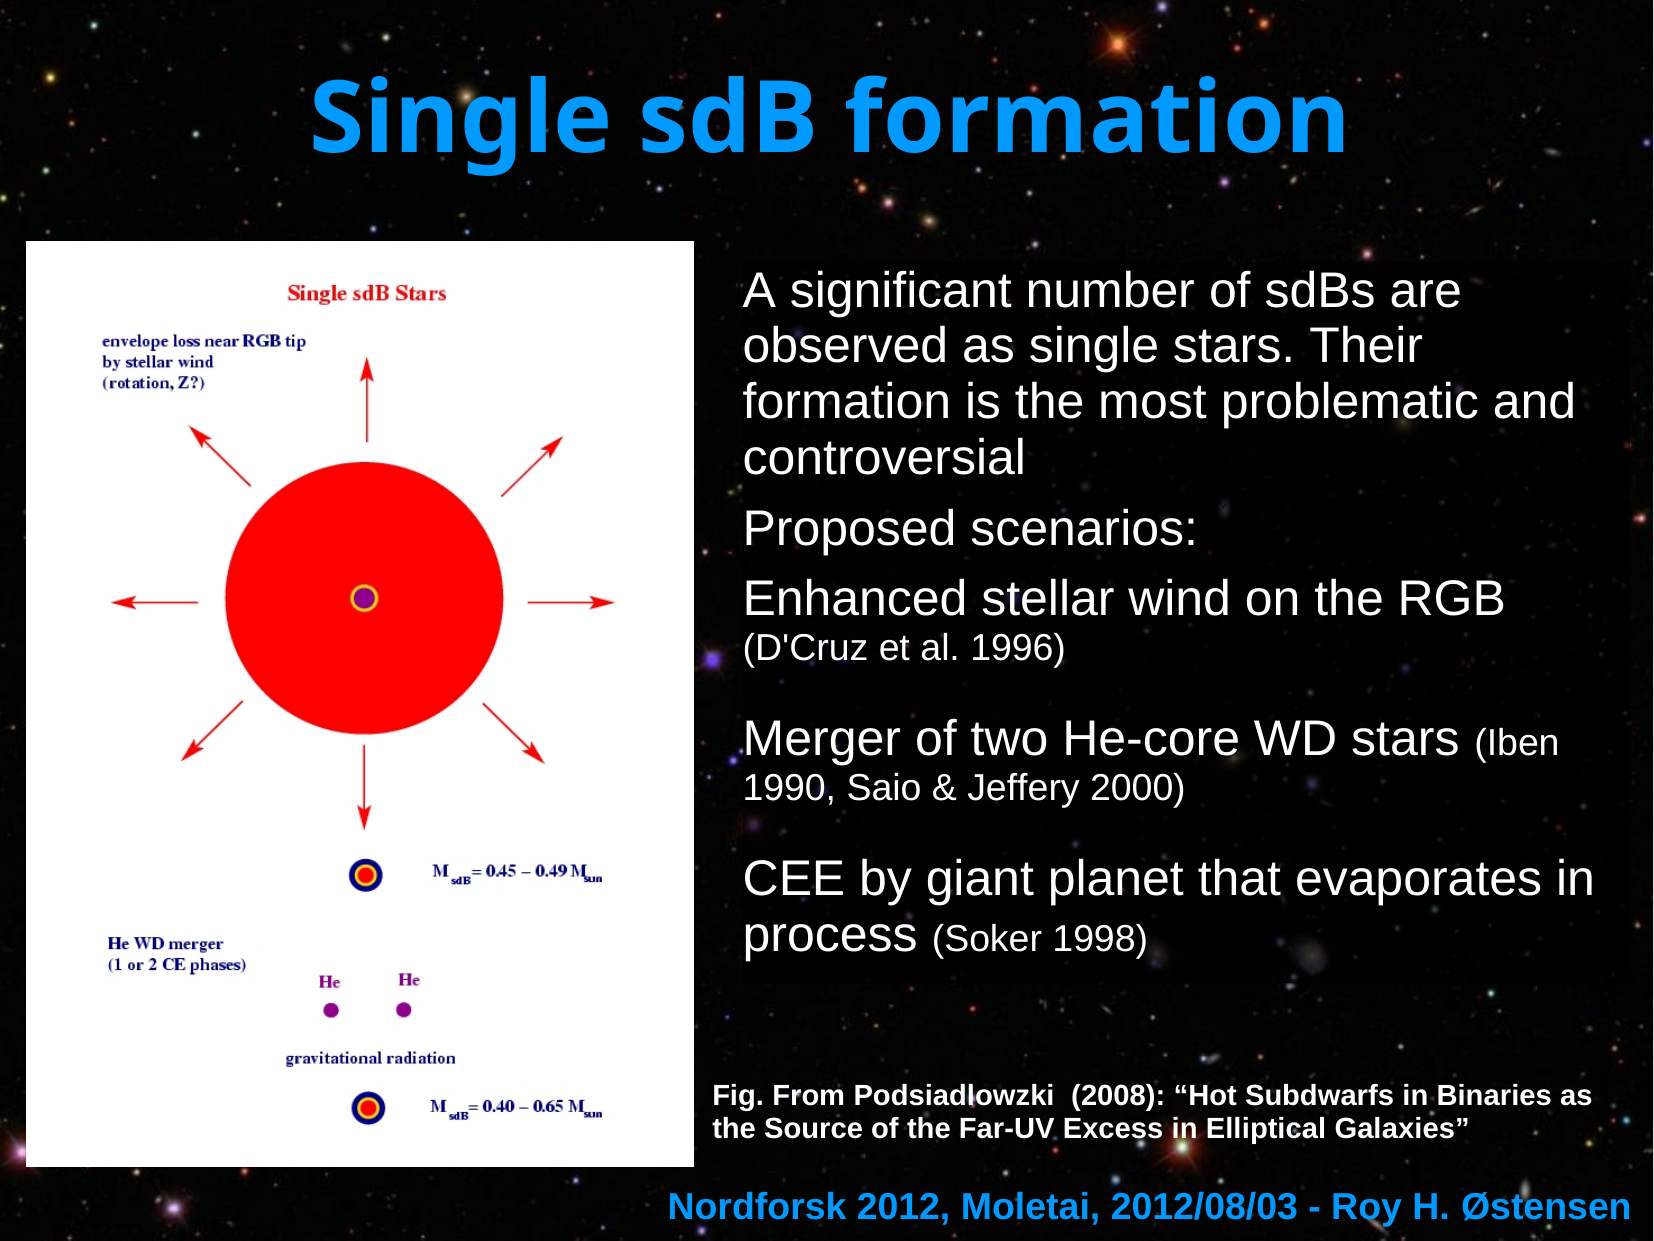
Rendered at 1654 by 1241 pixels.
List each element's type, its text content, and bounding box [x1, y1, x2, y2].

text_box Fig. From Podsiadlowzki (2008): “Hot Subdwarfs in Binaries as the Source of the Far-UV Excess in Elliptical Galaxies” [712, 1078, 1609, 1152]
picture [0, 0, 1654, 1241]
title Single sdB formation [24, 33, 1637, 194]
list A significant number of sdBs are observed as single stars. Their formation is the most problematic and controversial Proposed scenarios: Enhanced stellar wind on the RGB (D'Cruz et al. 1996) Merger of two He-core WD stars (Iben 1990, Saio & Jeffery 2000) CEE by giant planet that evaporates in process (Soker 1998) [742, 261, 1630, 983]
